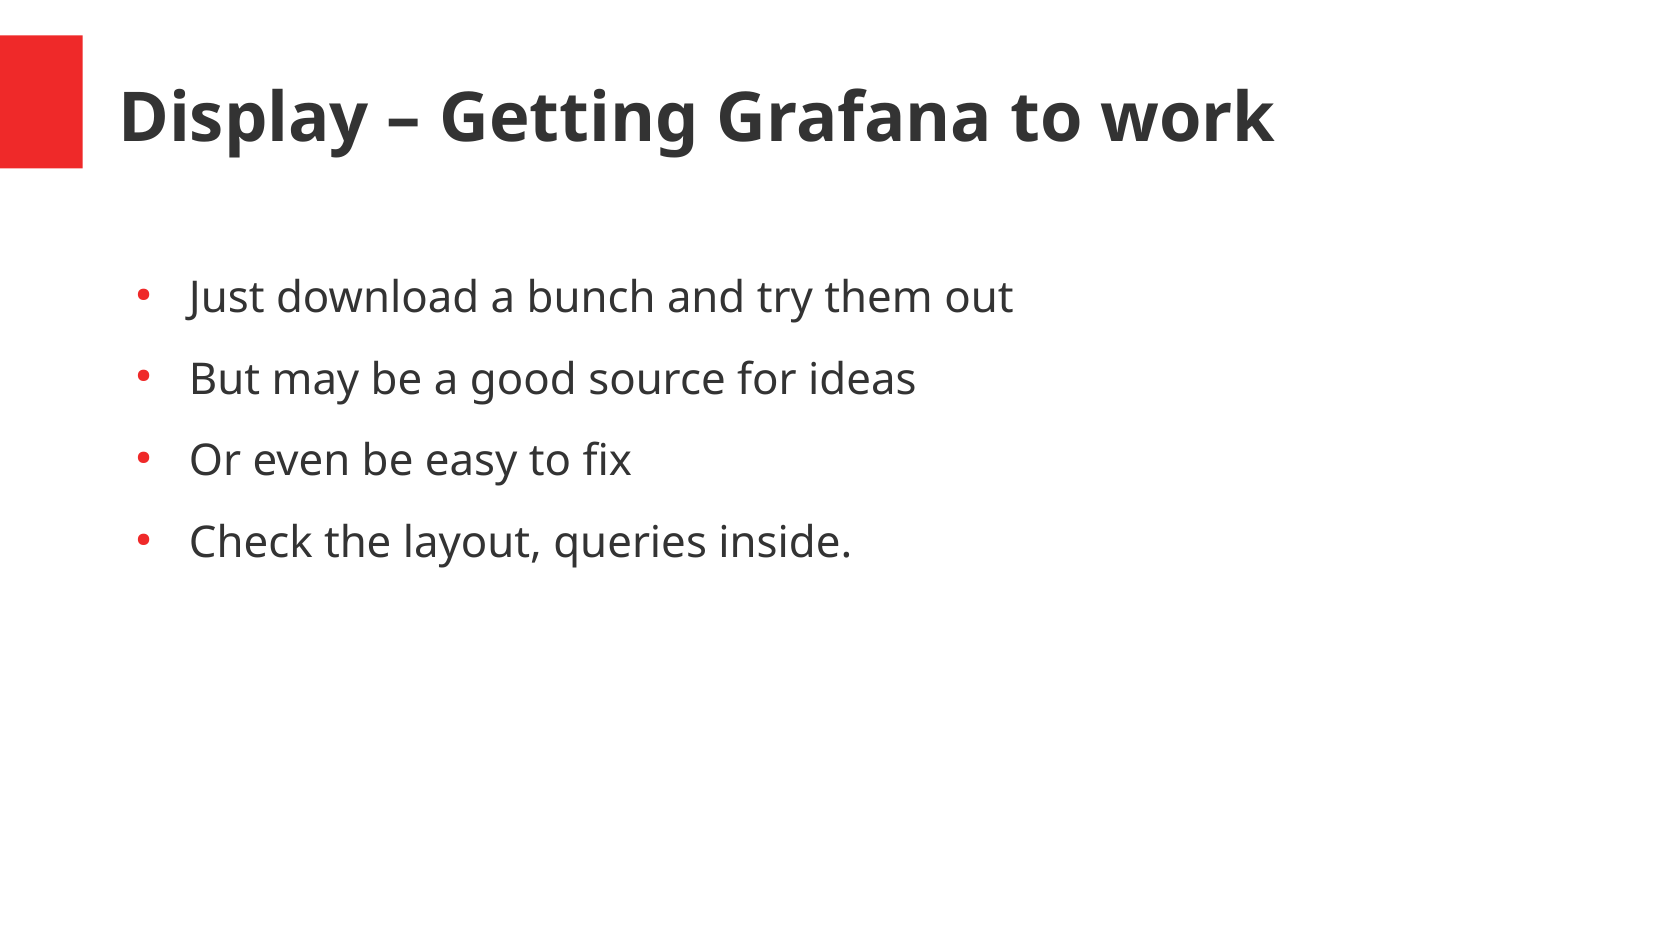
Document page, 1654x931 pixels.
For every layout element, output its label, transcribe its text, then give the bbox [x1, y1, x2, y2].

title Display – Getting Grafana to work [118, 37, 1571, 193]
list Just download a bunch and try them out But may be a good source for ideas Or even be easy to fix Check the layout, queries inside. [118, 265, 1536, 806]
